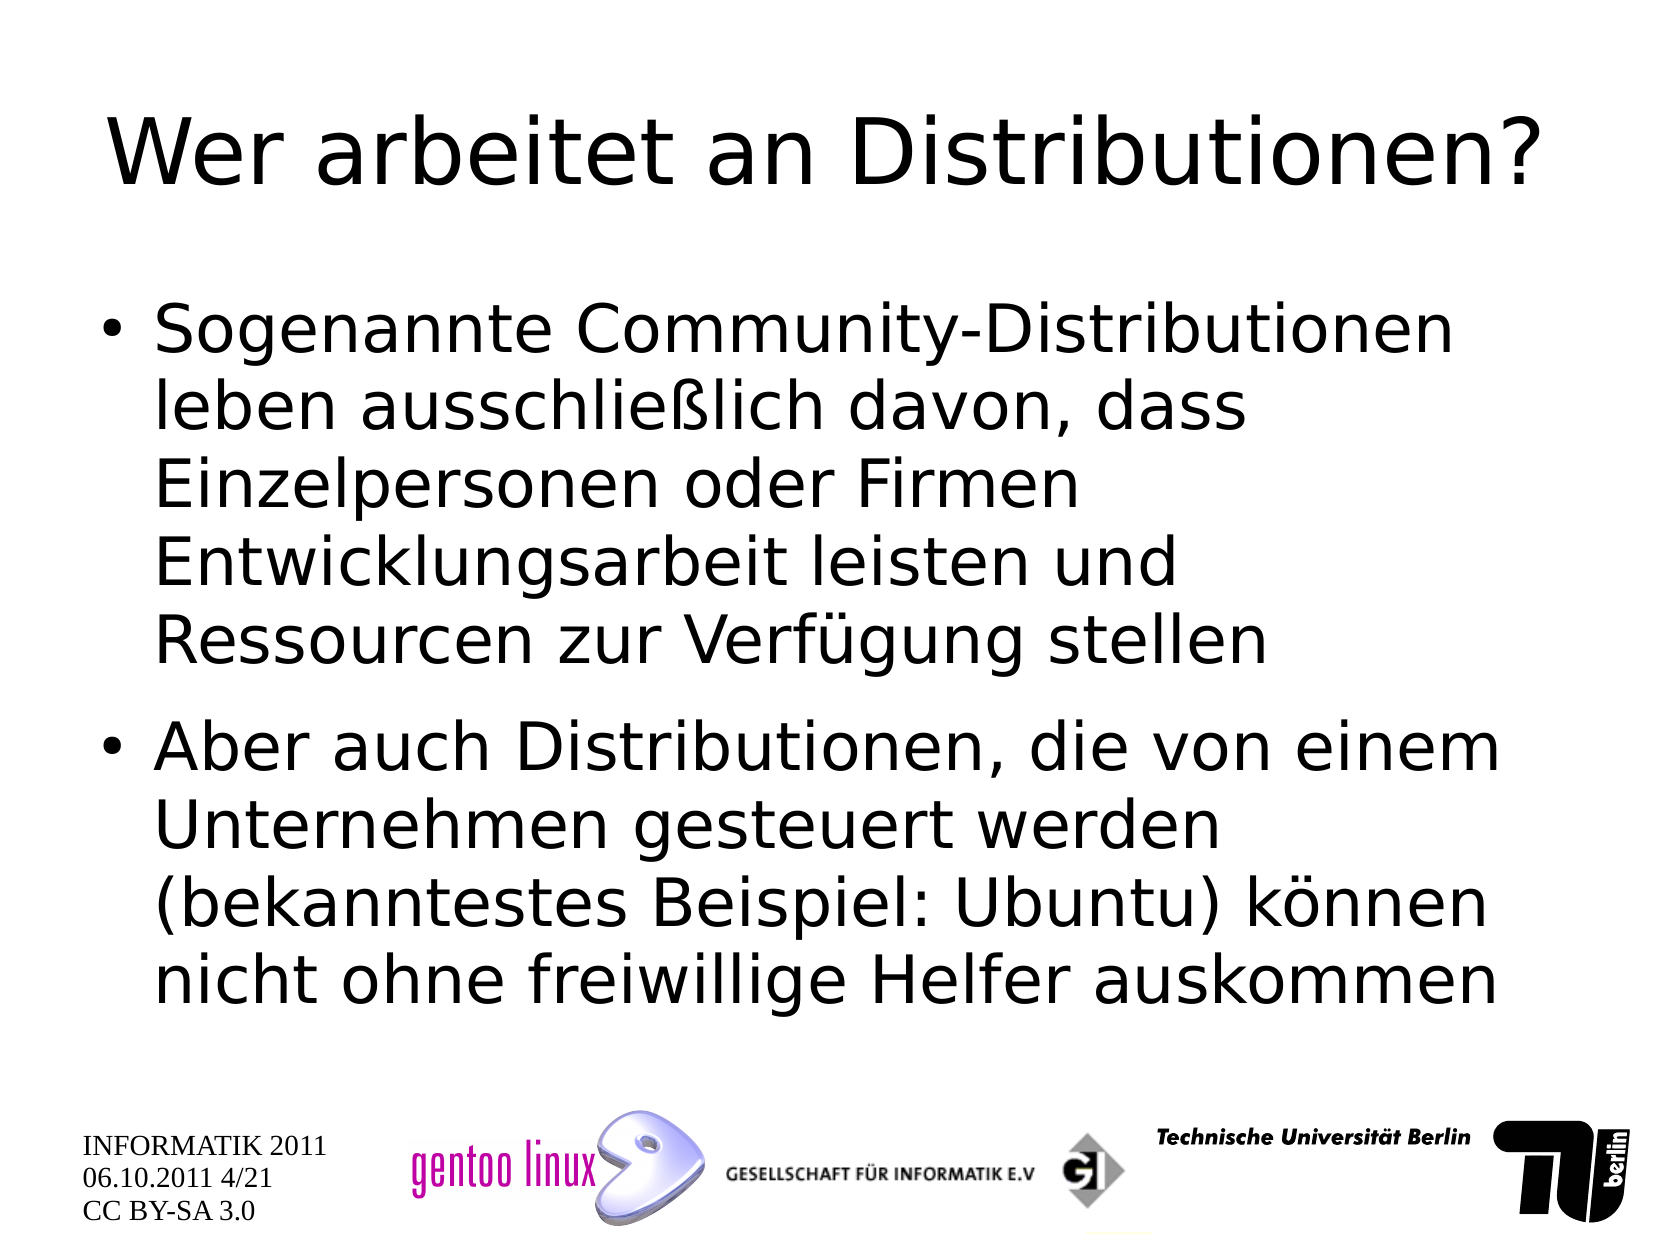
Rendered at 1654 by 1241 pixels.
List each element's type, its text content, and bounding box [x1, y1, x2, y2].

picture [726, 1109, 1152, 1234]
picture [407, 1109, 708, 1230]
title Wer arbeitet an Distributionen? [82, 49, 1571, 257]
list Sogenannte Community-Distributionen leben ausschließlich davon, dass Einzelpersonen oder Firmen Entwicklungsarbeit leisten und Ressourcen zur Verfügung stellen Aber auch Distributionen, die von einem Unternehmen gesteuert werden (bekanntestes Beispiel: Ubuntu) können nicht ohne freiwillige Helfer auskommen [82, 290, 1571, 1109]
